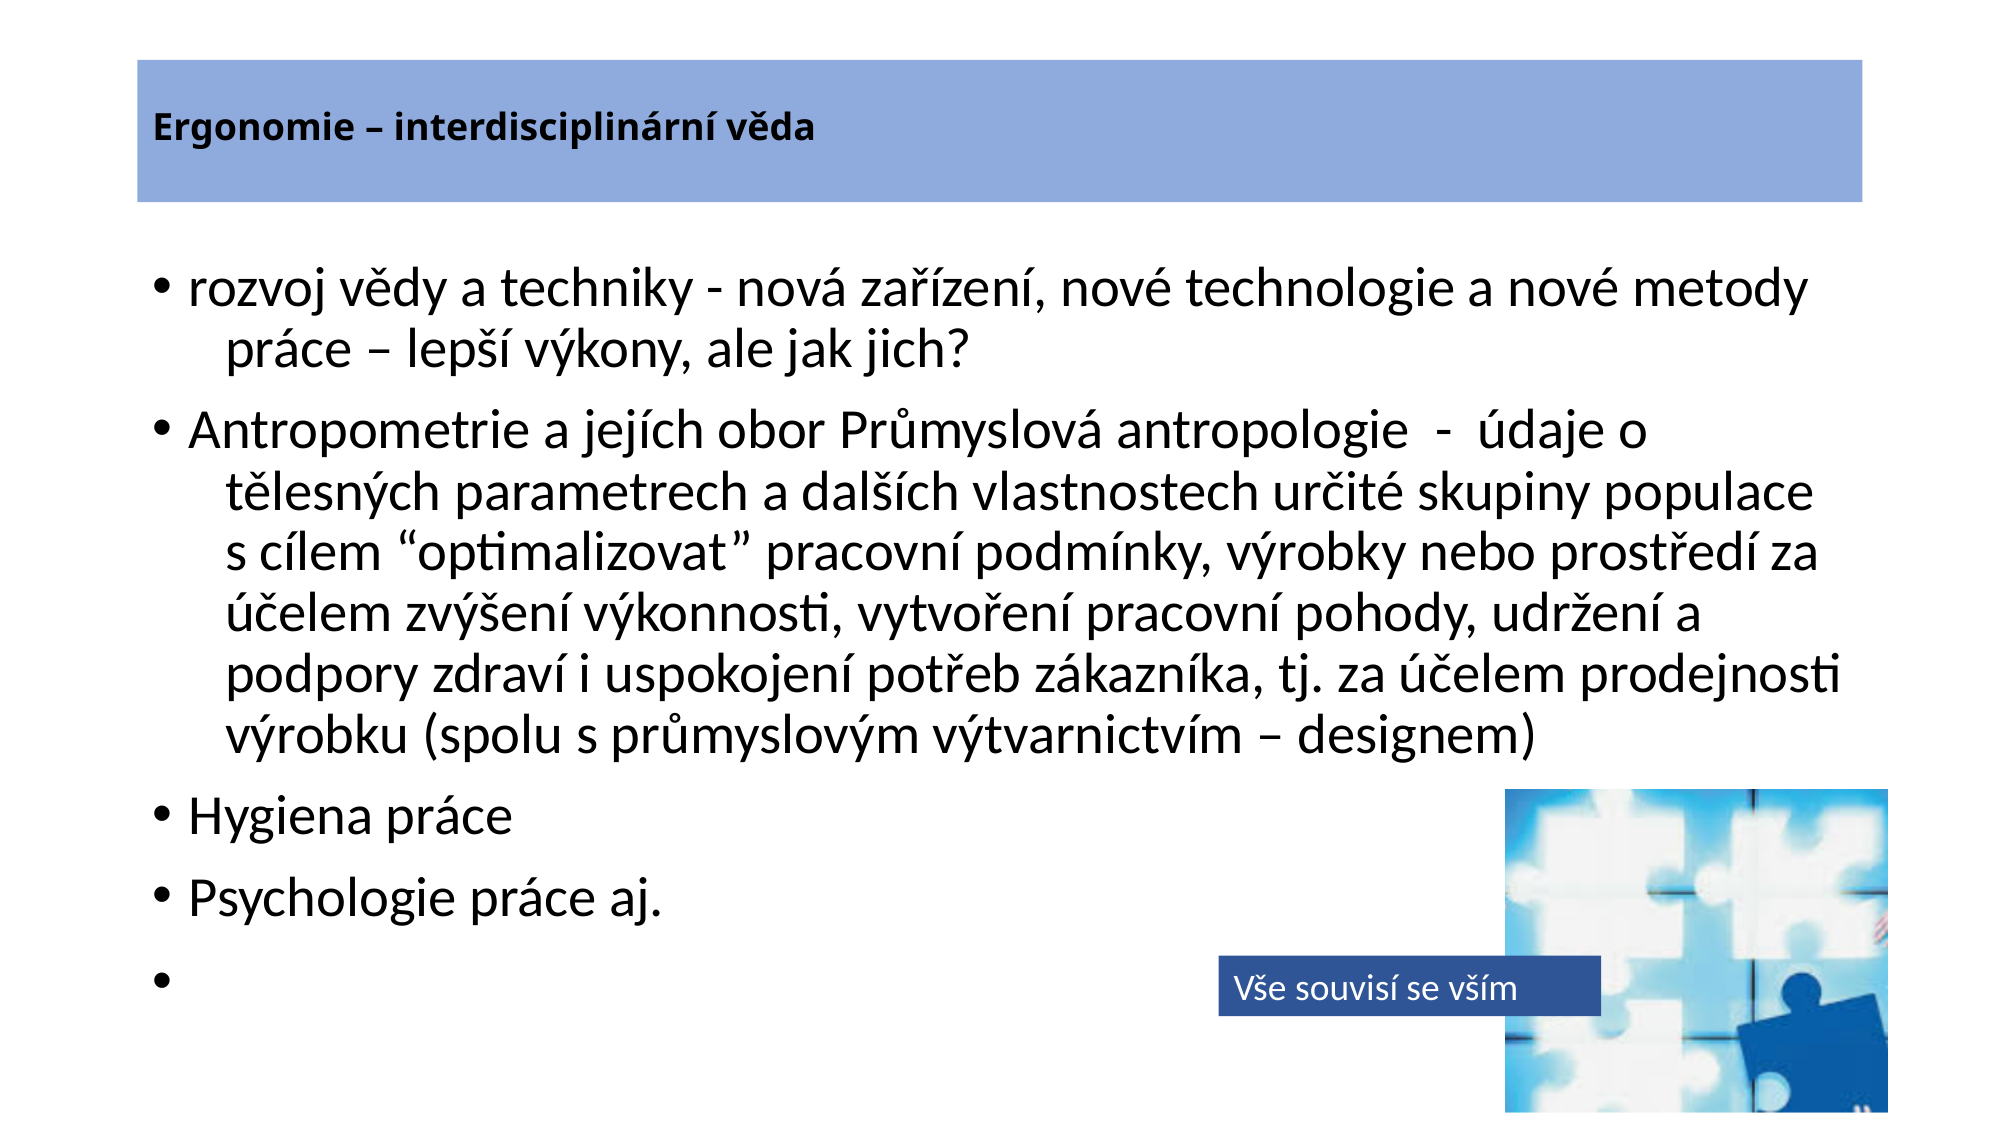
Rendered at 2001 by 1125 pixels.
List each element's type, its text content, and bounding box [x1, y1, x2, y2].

text_box Vše souvisí se vším [1218, 955, 1602, 1017]
picture [1505, 789, 1888, 1125]
list rozvoj vědy a techniky - nová zařízení, nové technologie a nové metody práce – lepší výkony, ale jak jich? Antropometrie a jejích obor Průmyslová antropologie - údaje o tělesných parametrech a dalších vlastnostech určité skupiny populace s cílem “optimalizovat” pracovní podmínky, výrobky nebo prostředí za účelem zvýšení výkonnosti, vytvoření pracovní pohody, udržení a podpory zdraví i uspokojení potřeb zákazníka, tj. za účelem prodejnosti výrobku (spolu s průmyslovým výtvarnictvím – designem) Hygiena práce Psychologie práce aj. [137, 250, 1863, 986]
title Ergonomie – interdisciplinární věda [137, 59, 1863, 203]
